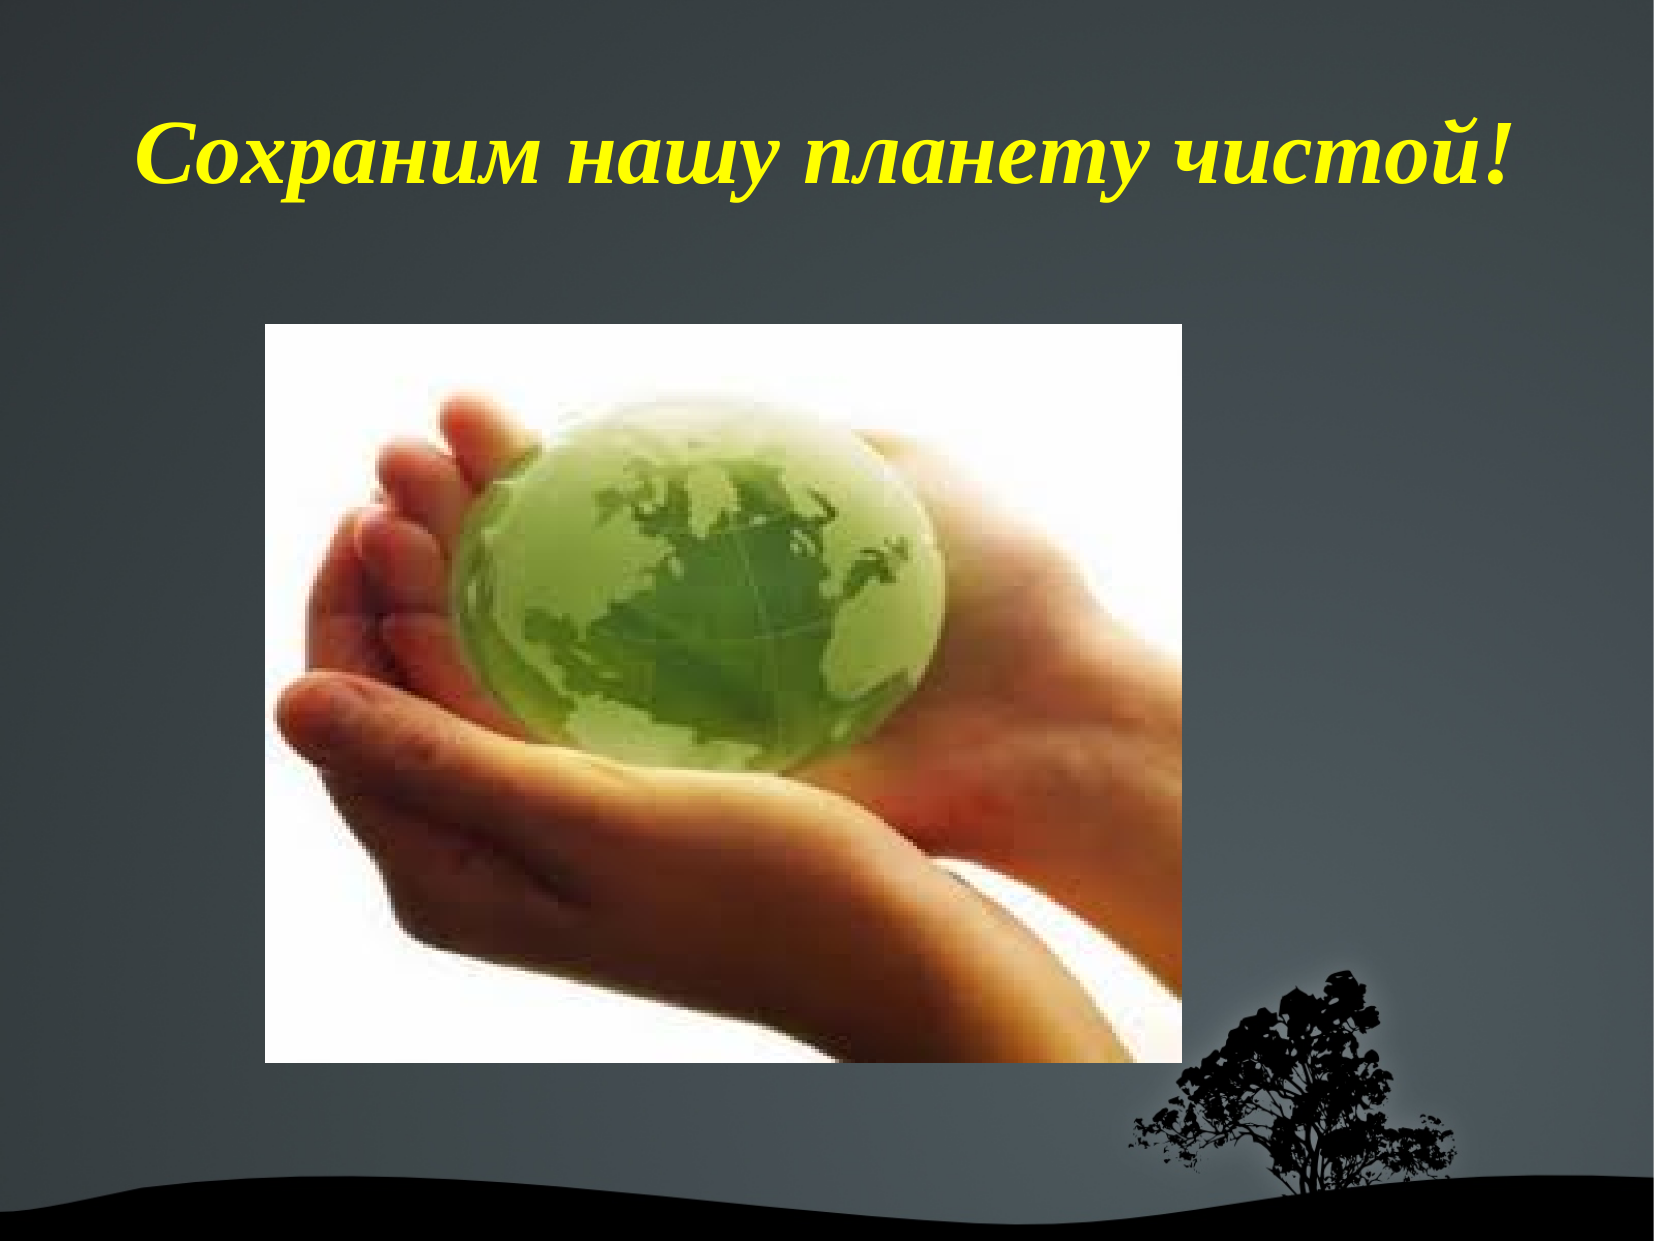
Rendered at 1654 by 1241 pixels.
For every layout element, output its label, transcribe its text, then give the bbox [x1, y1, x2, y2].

picture [0, 0, 1654, 1241]
title Сохраним нашу планету чистой! [82, 56, 1571, 250]
